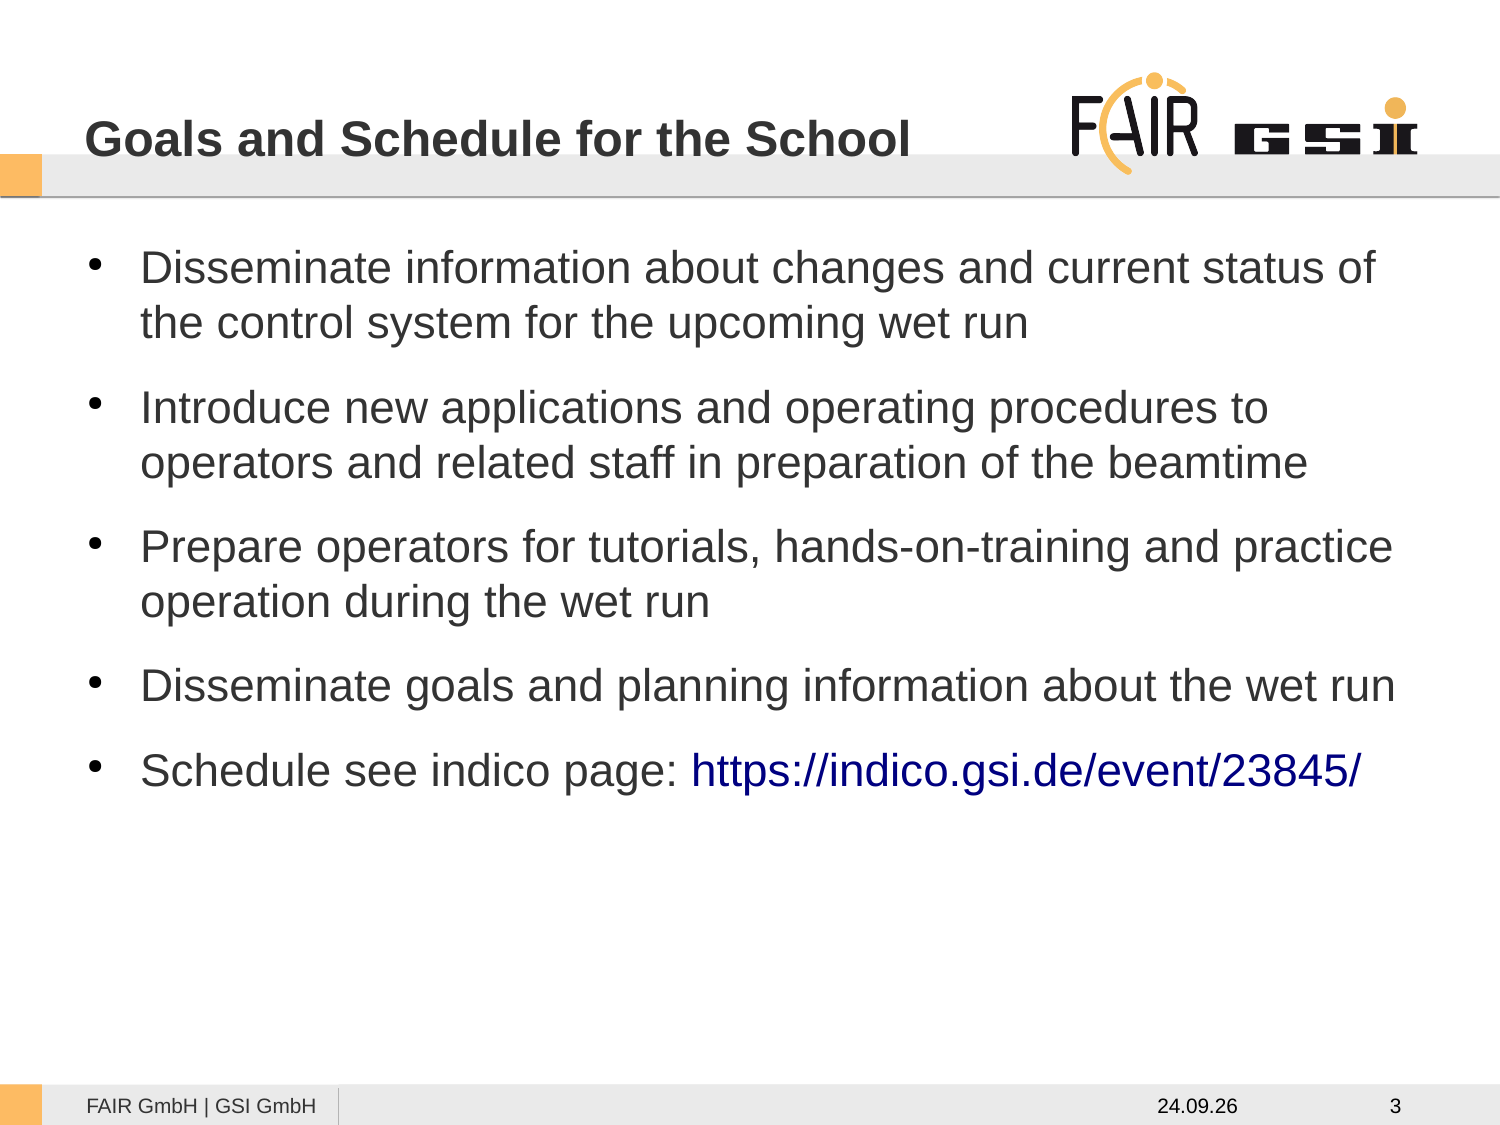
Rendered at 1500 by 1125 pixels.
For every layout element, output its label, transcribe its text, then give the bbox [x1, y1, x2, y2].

picture [1071, 70, 1199, 177]
picture [1233, 95, 1419, 154]
title Goals and Schedule for the School [69, 44, 986, 174]
list Disseminate information about changes and current status of the control system for the upcoming wet run Introduce new applications and operating procedures to operators and related staff in preparation of the beamtime Prepare operators for tutorials, hands-on-training and practice operation during the wet run Disseminate goals and planning information about the wet run Schedule see indico page: https://indico.gsi.de/event/23845/ [69, 237, 1417, 1043]
